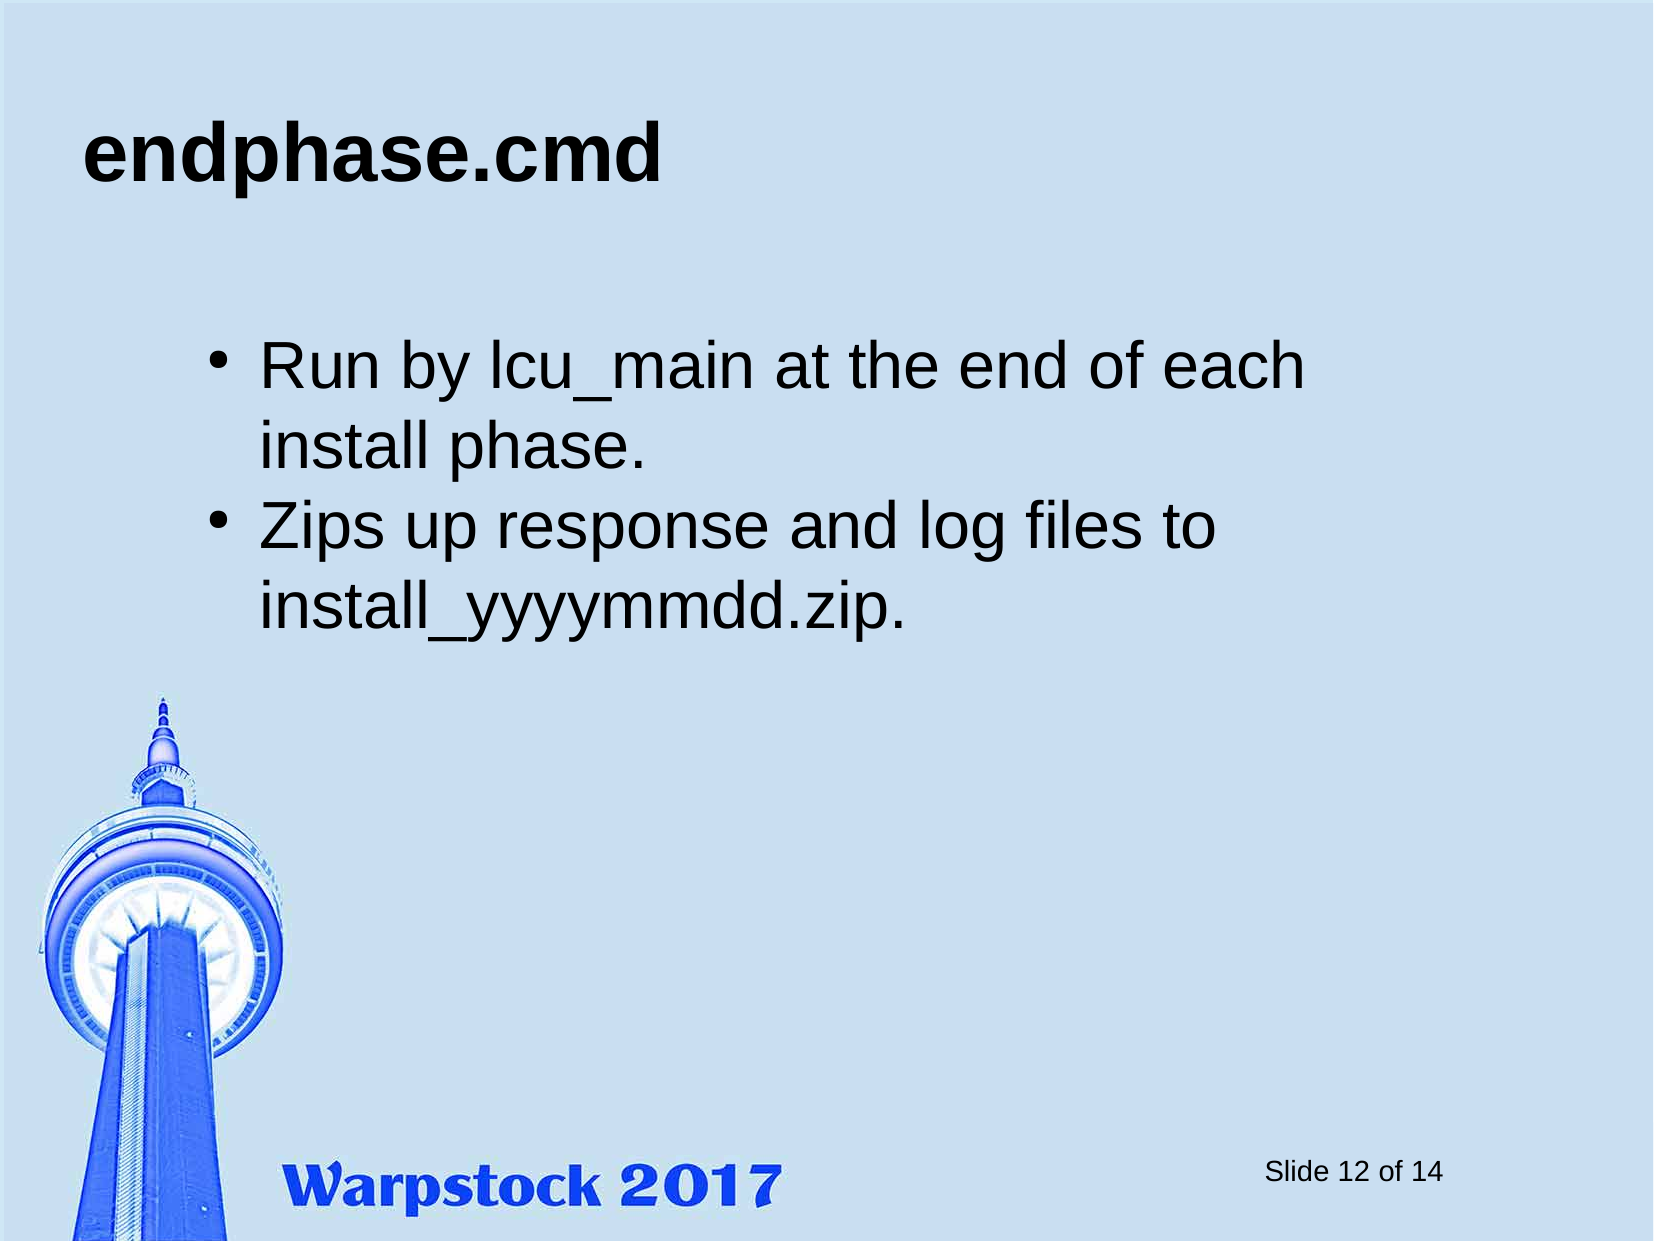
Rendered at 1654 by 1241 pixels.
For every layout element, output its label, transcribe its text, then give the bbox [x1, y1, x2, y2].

picture [4, 3, 1654, 1241]
title endphase.cmd [82, 49, 1571, 257]
text_box Run by lcu_main at the end of each install phase. Zips up response and log files to install_yyyymmdd.zip. [173, 314, 1414, 924]
